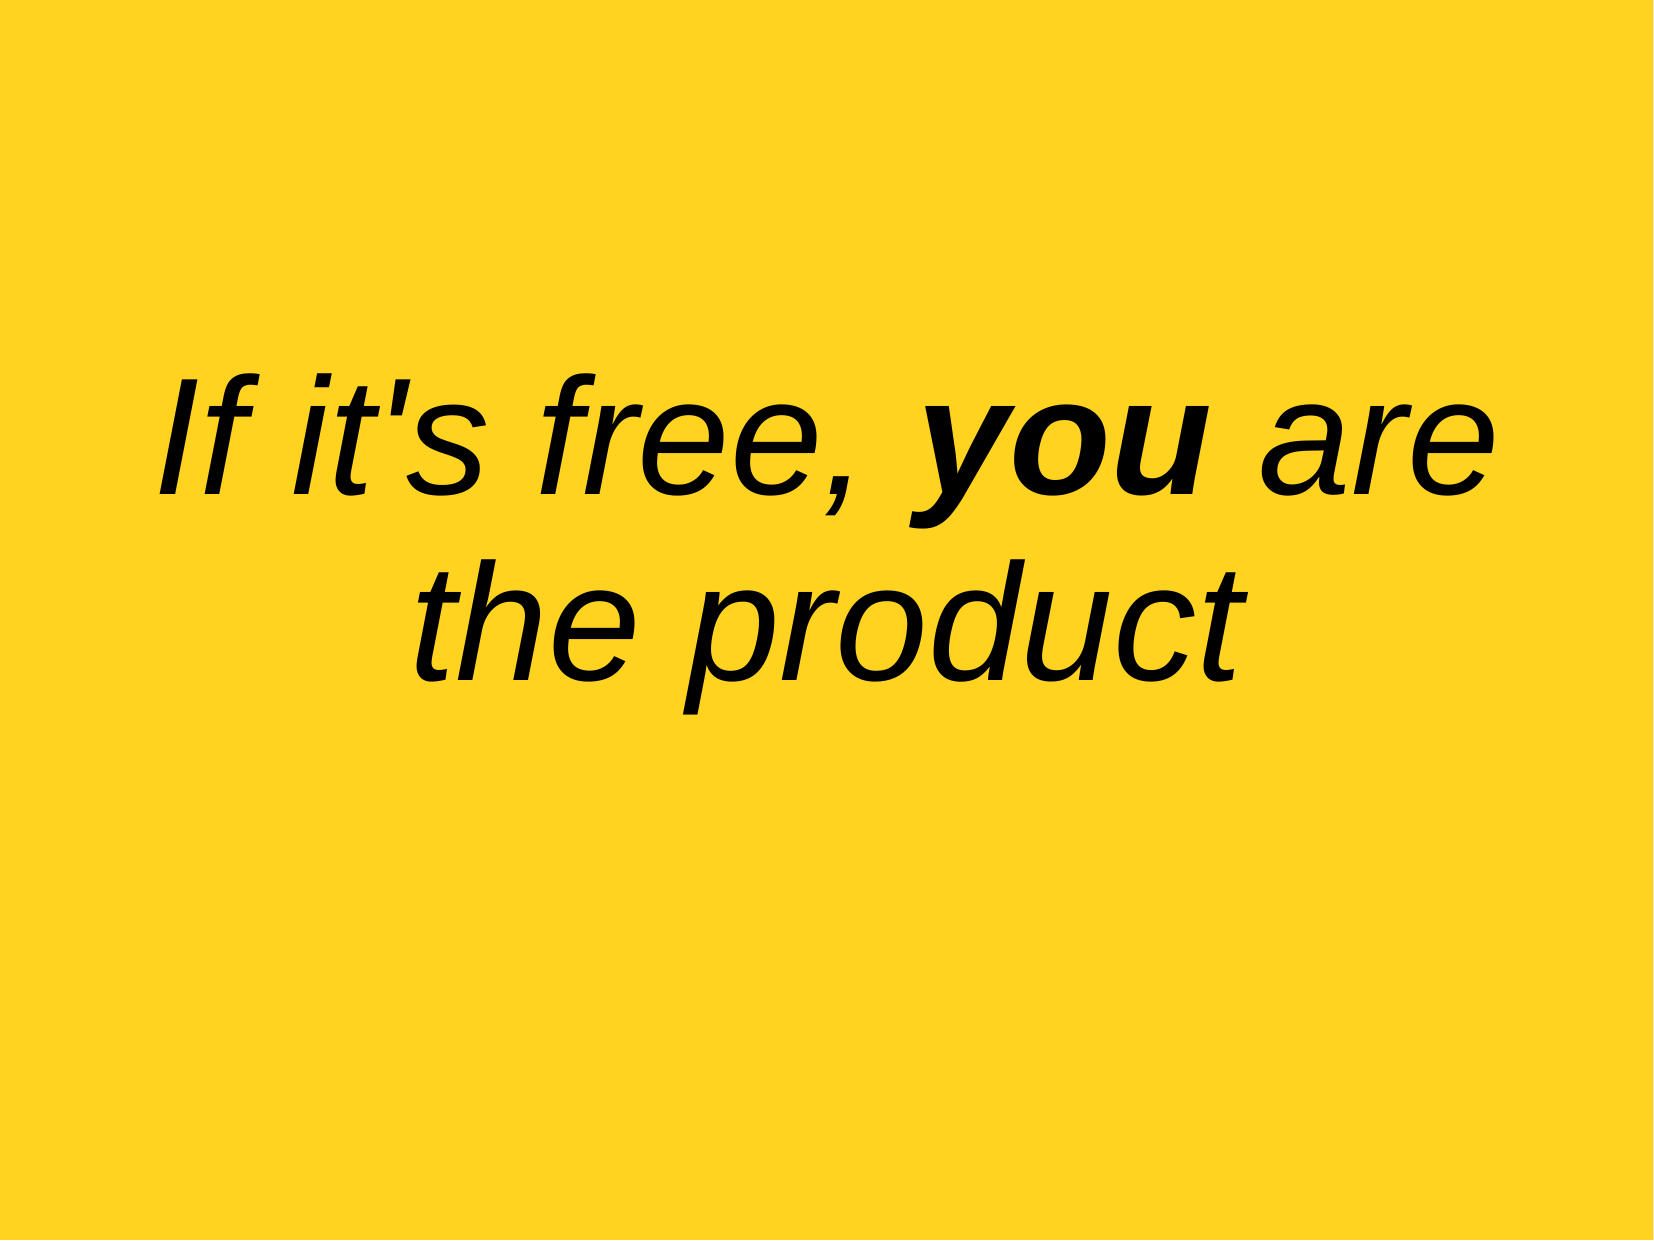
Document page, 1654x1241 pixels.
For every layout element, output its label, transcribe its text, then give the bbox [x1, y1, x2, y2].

subtitle If it's free, you are the product [82, 49, 1571, 1010]
